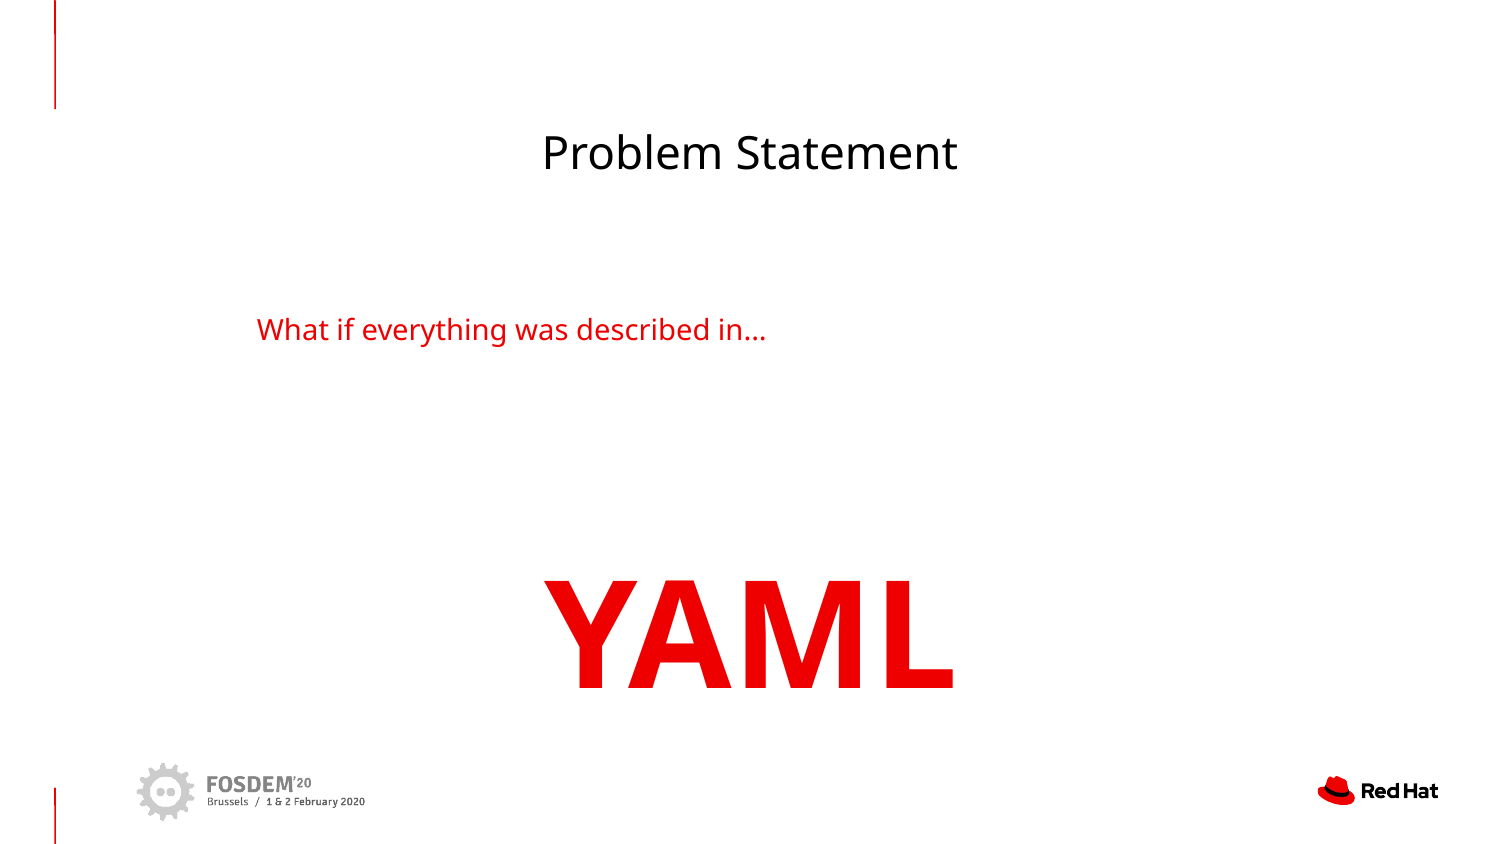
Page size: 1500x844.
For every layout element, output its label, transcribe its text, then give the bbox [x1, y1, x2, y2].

picture [1317, 776, 1438, 805]
title Problem Statement [108, 107, 1392, 176]
subtitle What if everything was described in... [256, 297, 1247, 458]
subtitle YAML [256, 466, 1247, 628]
picture [124, 758, 371, 825]
